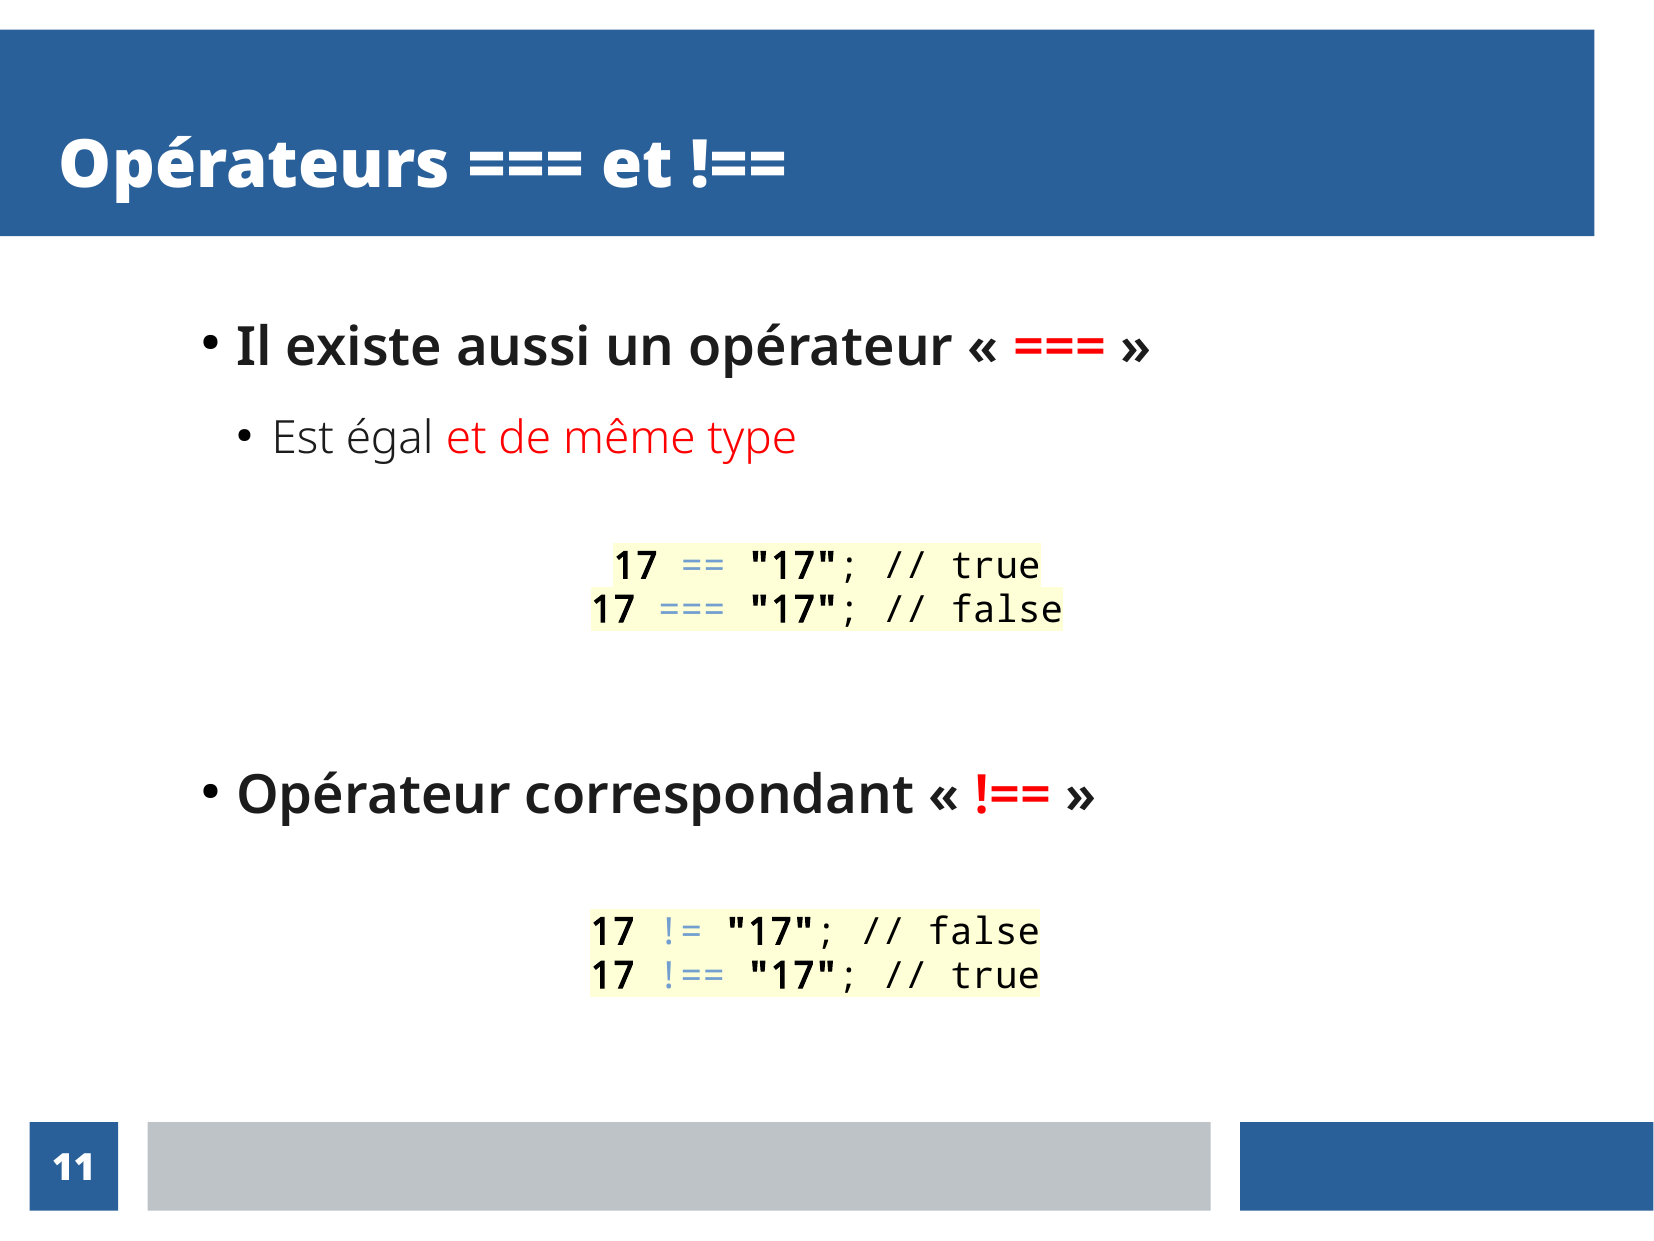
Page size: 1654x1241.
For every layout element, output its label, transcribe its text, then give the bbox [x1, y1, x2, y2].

list Il existe aussi un opérateur « === » Est égal et de même type [200, 307, 1359, 479]
text_box 17 == "17"; // true 17 === "17"; // false [259, 535, 1394, 639]
text_box 17 != "17"; // false 17 !== "17"; // true [248, 902, 1382, 1005]
title Opérateurs === et !== [59, 59, 1595, 207]
list Opérateur correspondant « !== » [200, 755, 1288, 928]
